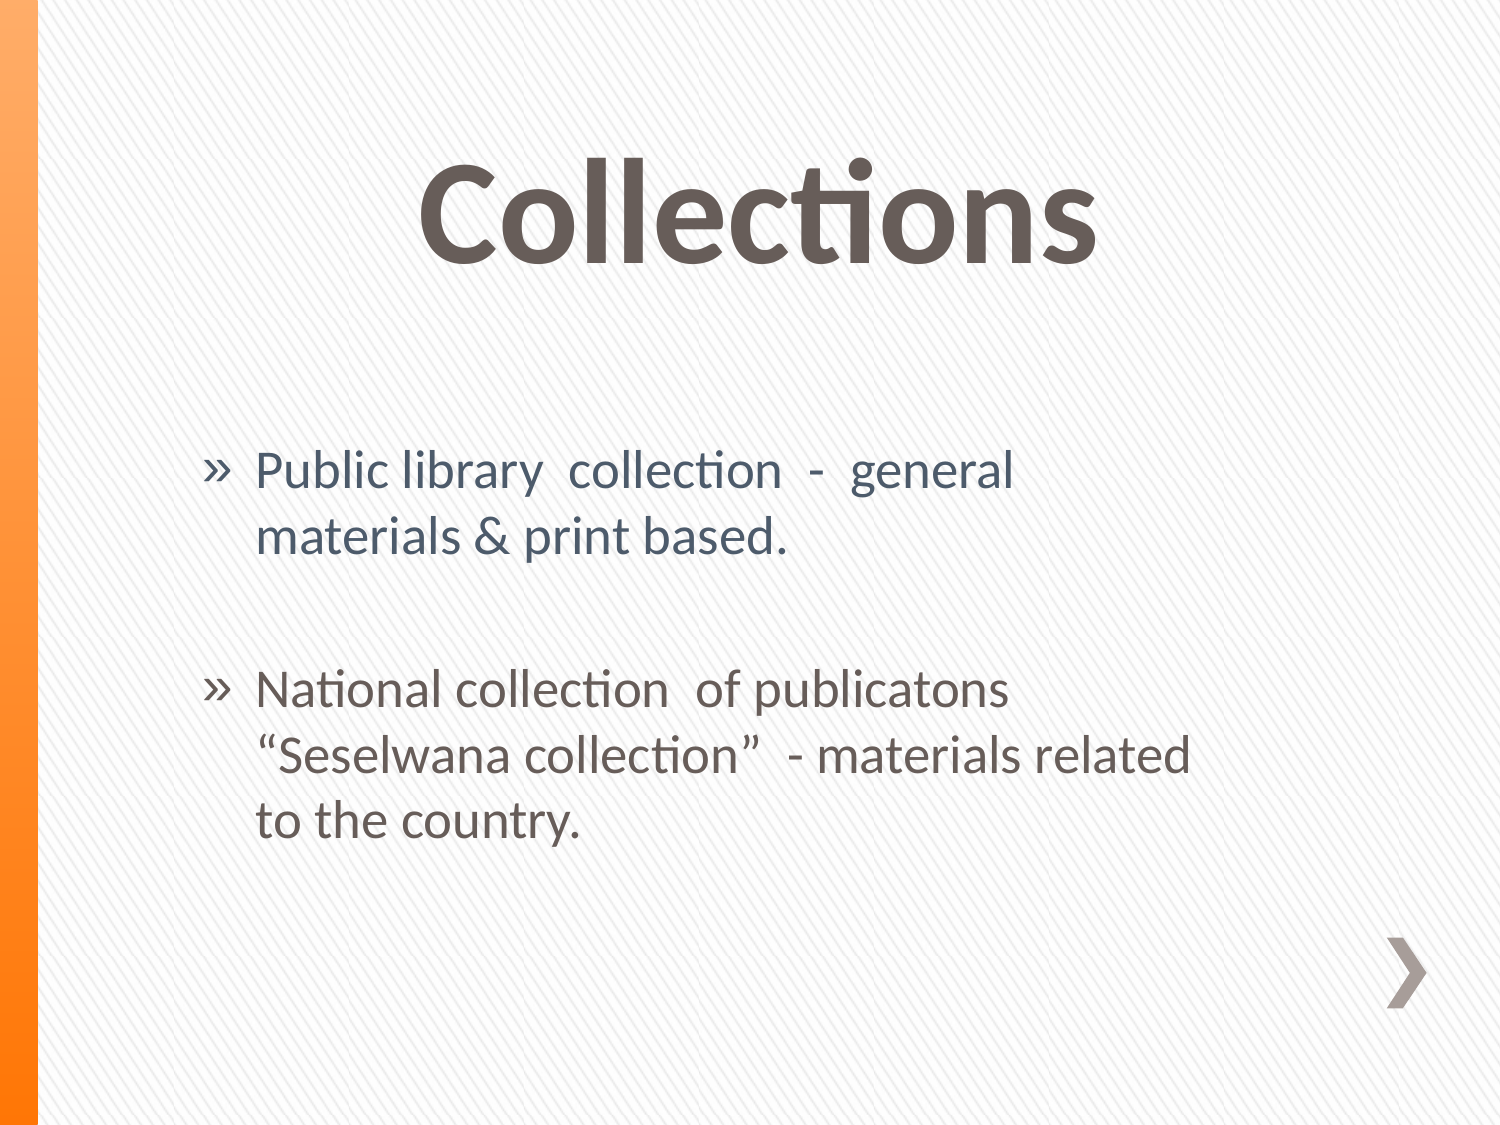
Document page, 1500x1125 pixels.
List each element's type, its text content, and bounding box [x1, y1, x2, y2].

list Public library collection - general materials & print based. National collection of publicatons “Seselwana collection” - materials related to the country. [187, 349, 1238, 858]
picture [37, 0, 1500, 1125]
title Collections [242, 113, 1311, 302]
